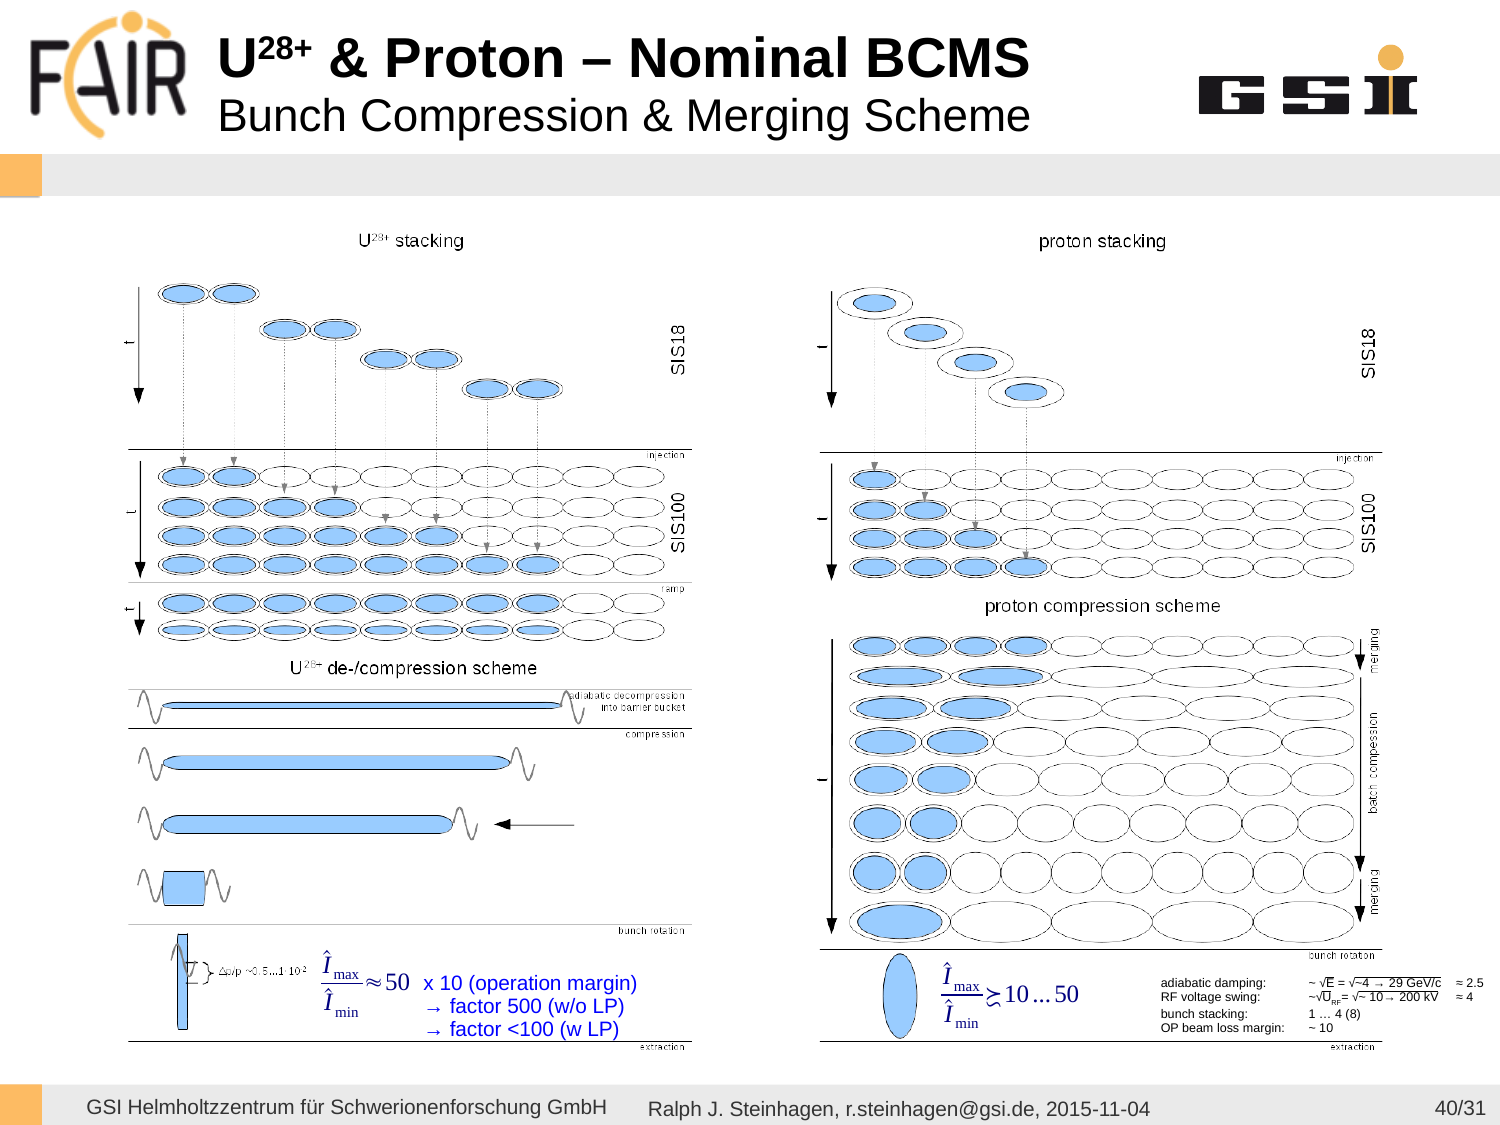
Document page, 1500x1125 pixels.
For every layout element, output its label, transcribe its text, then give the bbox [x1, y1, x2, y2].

picture [809, 226, 1383, 1050]
picture [30, 9, 187, 141]
chart [313, 948, 416, 1020]
picture [116, 226, 692, 1050]
text_box adiabatic damping: ~ √E = √~4 → 29 GeV/c ≈ 2.5 RF voltage swing: ~√URF= √~ 10→ 200 kV ≈ 4 bunch stacking: 1 … 4 (8) OP beam loss margin: ~ 10 [1146, 968, 1500, 1044]
chart [933, 960, 1086, 1032]
picture [1197, 42, 1419, 117]
title U28+ & Proton – Nominal BCMS Bunch Compression & Merging Scheme [217, 20, 1109, 147]
text_box x 10 (operation margin) → factor 500 (w/o LP) → factor <100 (w LP) [408, 964, 653, 1049]
